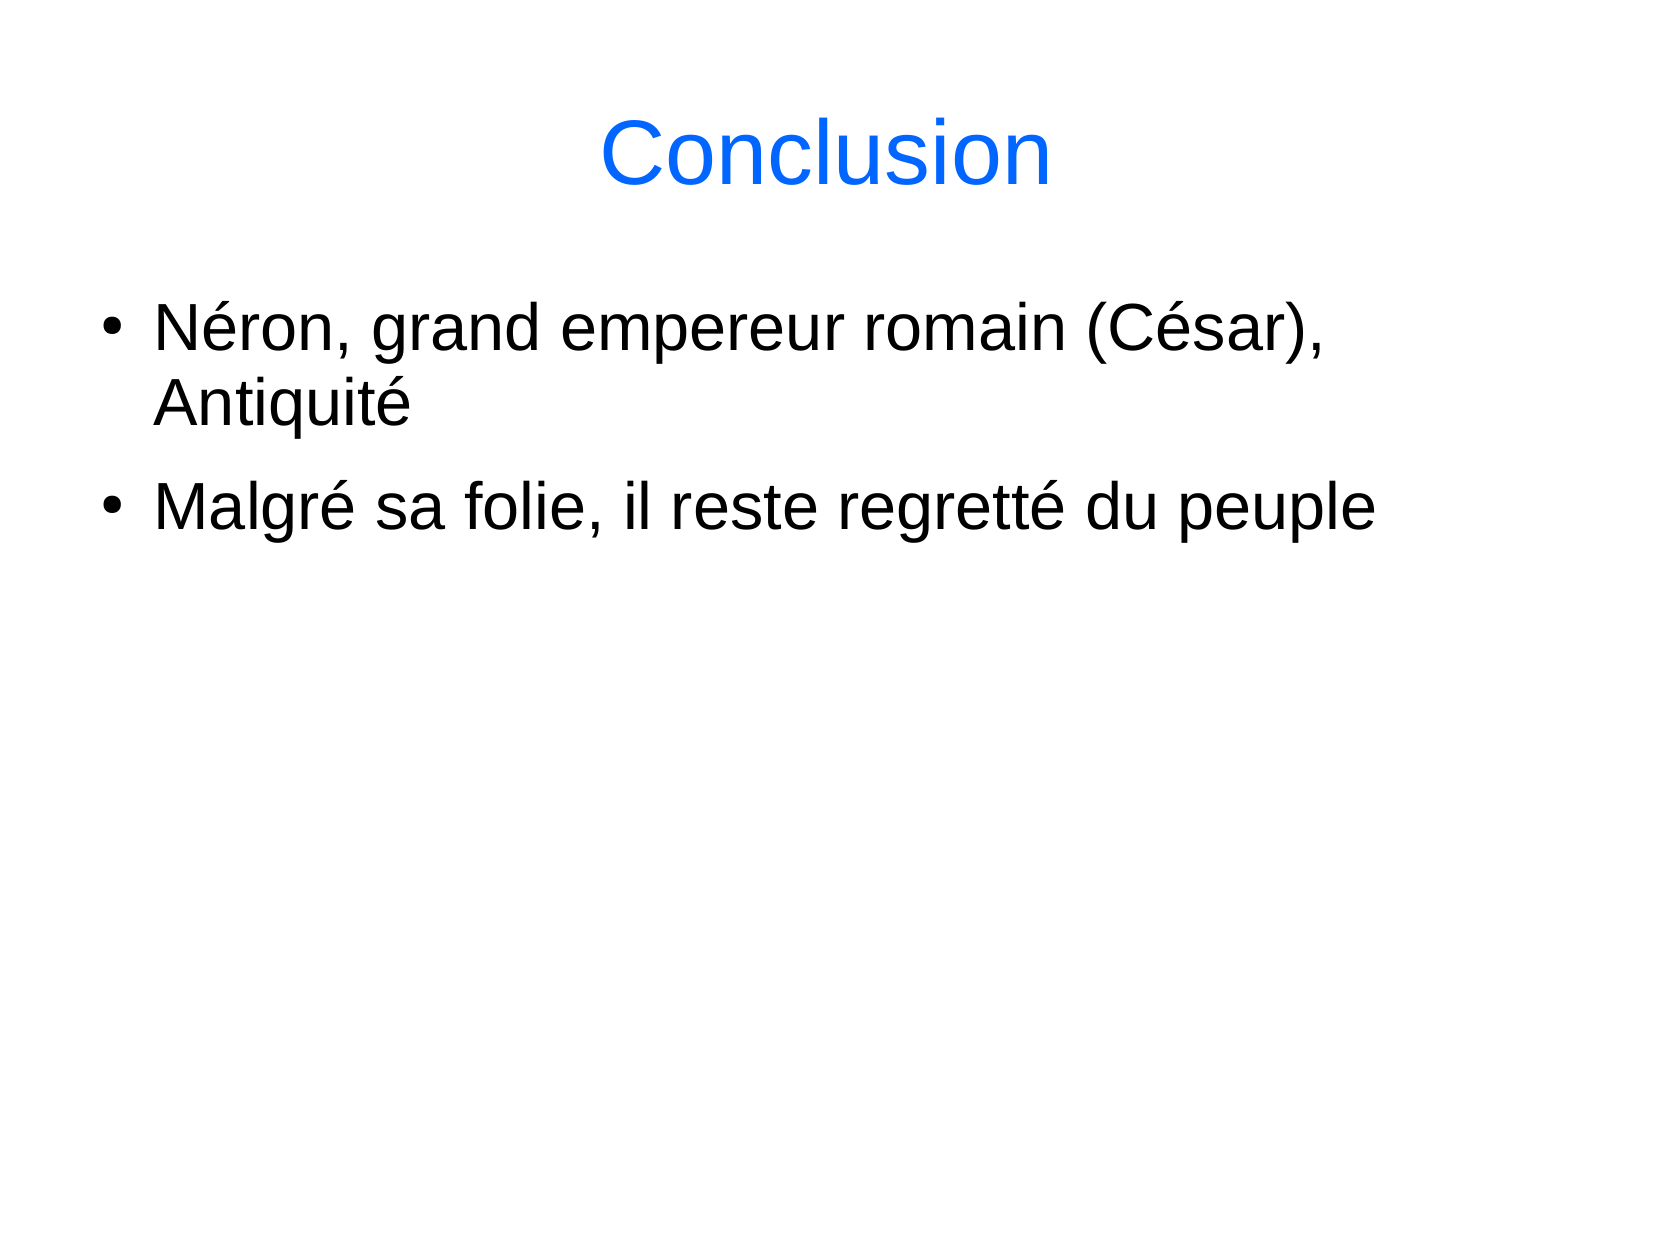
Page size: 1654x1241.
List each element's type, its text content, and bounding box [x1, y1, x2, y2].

title Conclusion [82, 49, 1571, 257]
list Néron, grand empereur romain (César), Antiquité Malgré sa folie, il reste regretté du peuple [82, 290, 1571, 1109]
